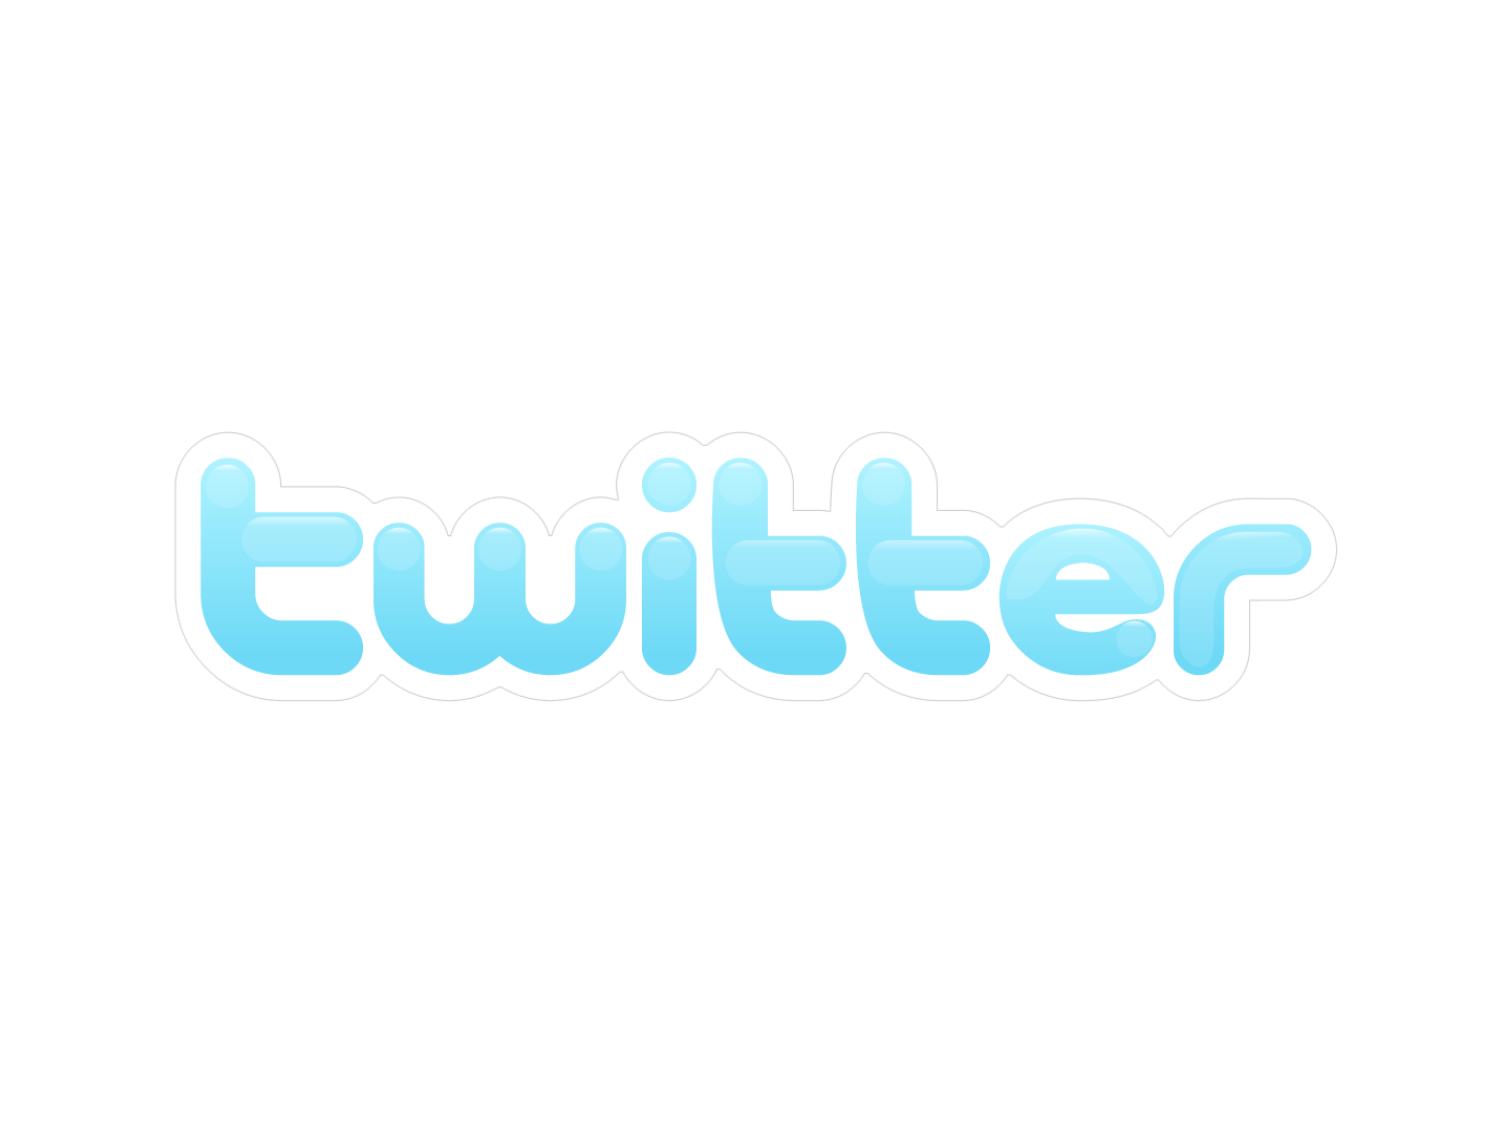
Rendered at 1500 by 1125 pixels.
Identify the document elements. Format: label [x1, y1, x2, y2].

picture [159, 417, 1341, 707]
